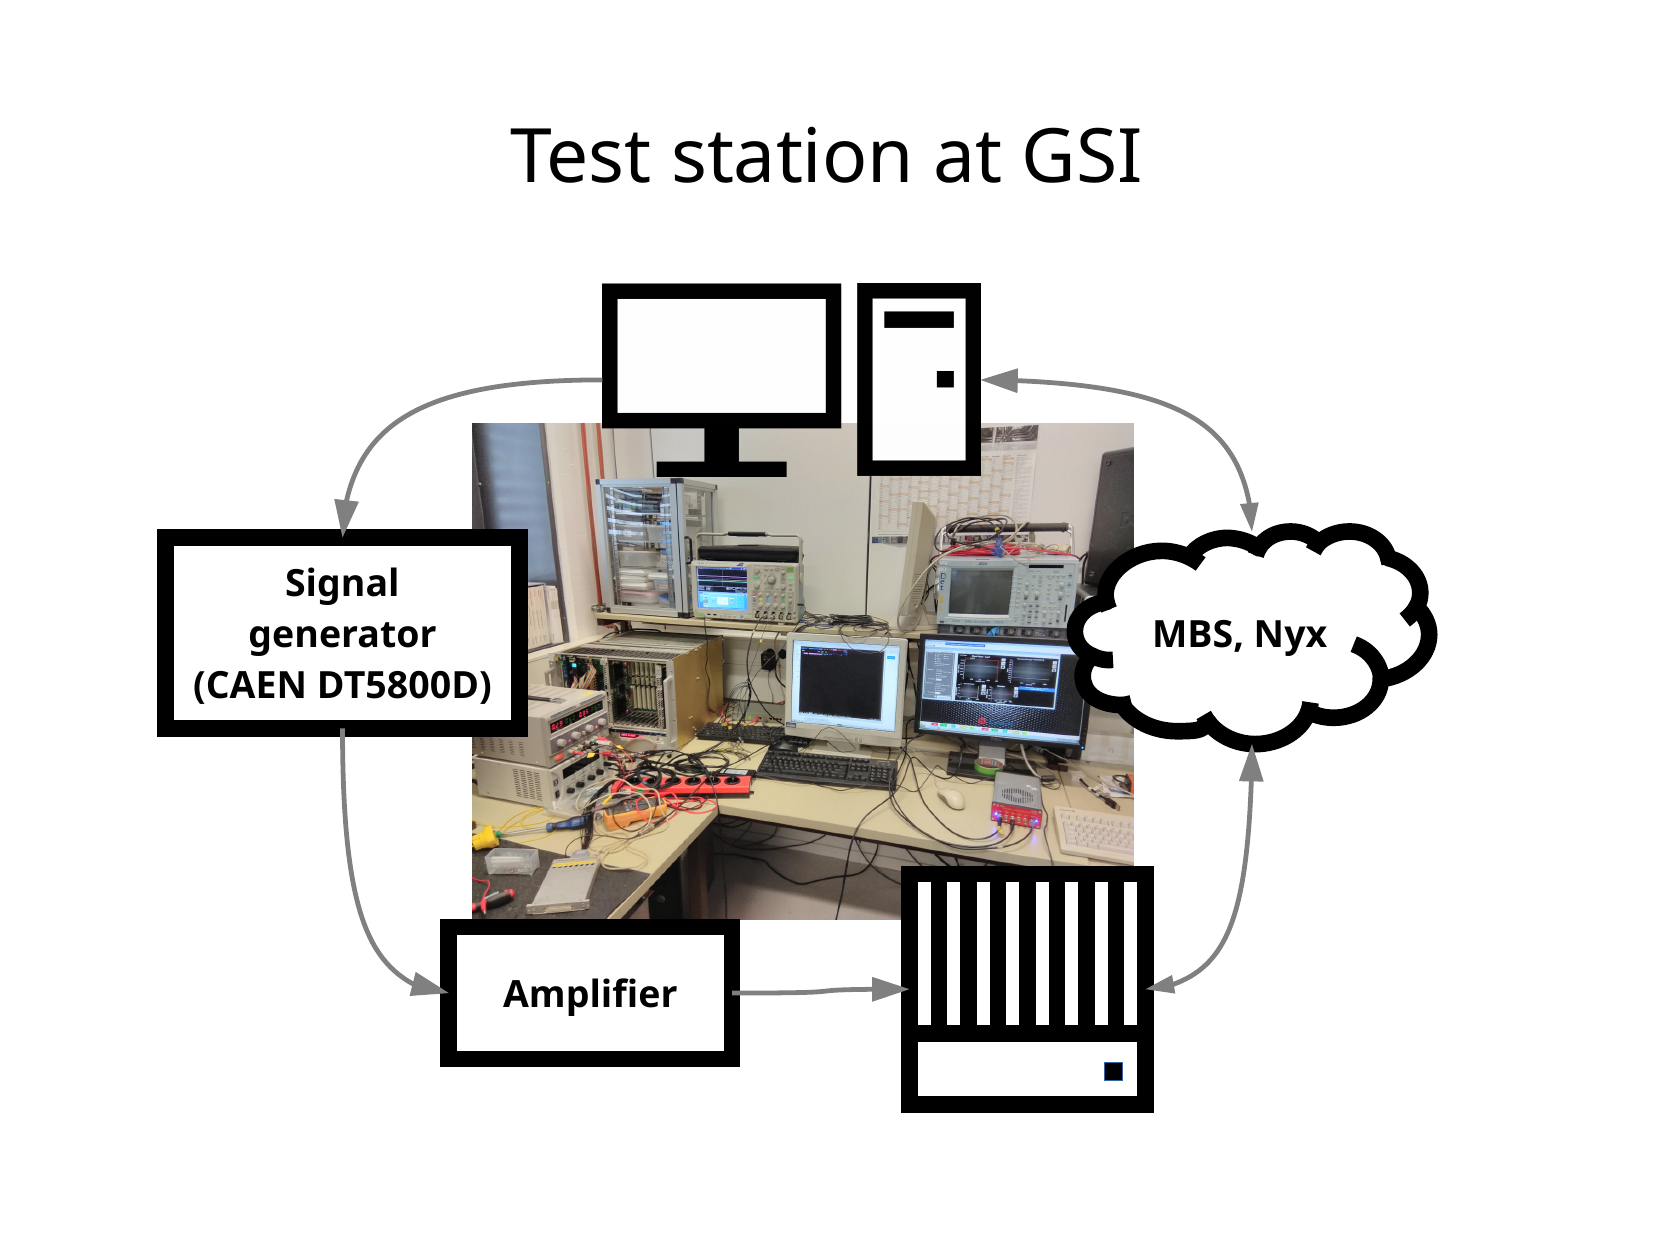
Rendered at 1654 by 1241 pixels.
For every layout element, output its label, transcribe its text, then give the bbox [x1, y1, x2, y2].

text_box [909, 1042, 1146, 1105]
text_box [1095, 874, 1108, 1025]
text_box [947, 874, 960, 1025]
text_box [1124, 874, 1146, 1025]
text_box [1006, 874, 1019, 1025]
picture [472, 283, 1134, 920]
title Test station at GSI [82, 49, 1571, 257]
text_box [1065, 874, 1078, 1025]
text_box MBS, Nyx [1074, 531, 1430, 745]
text_box Amplifier [448, 927, 733, 1059]
text_box Signal generator (CAEN DT5800D) [165, 537, 520, 729]
text_box [977, 874, 990, 1025]
text_box [1036, 874, 1049, 1025]
text_box [909, 874, 931, 1025]
